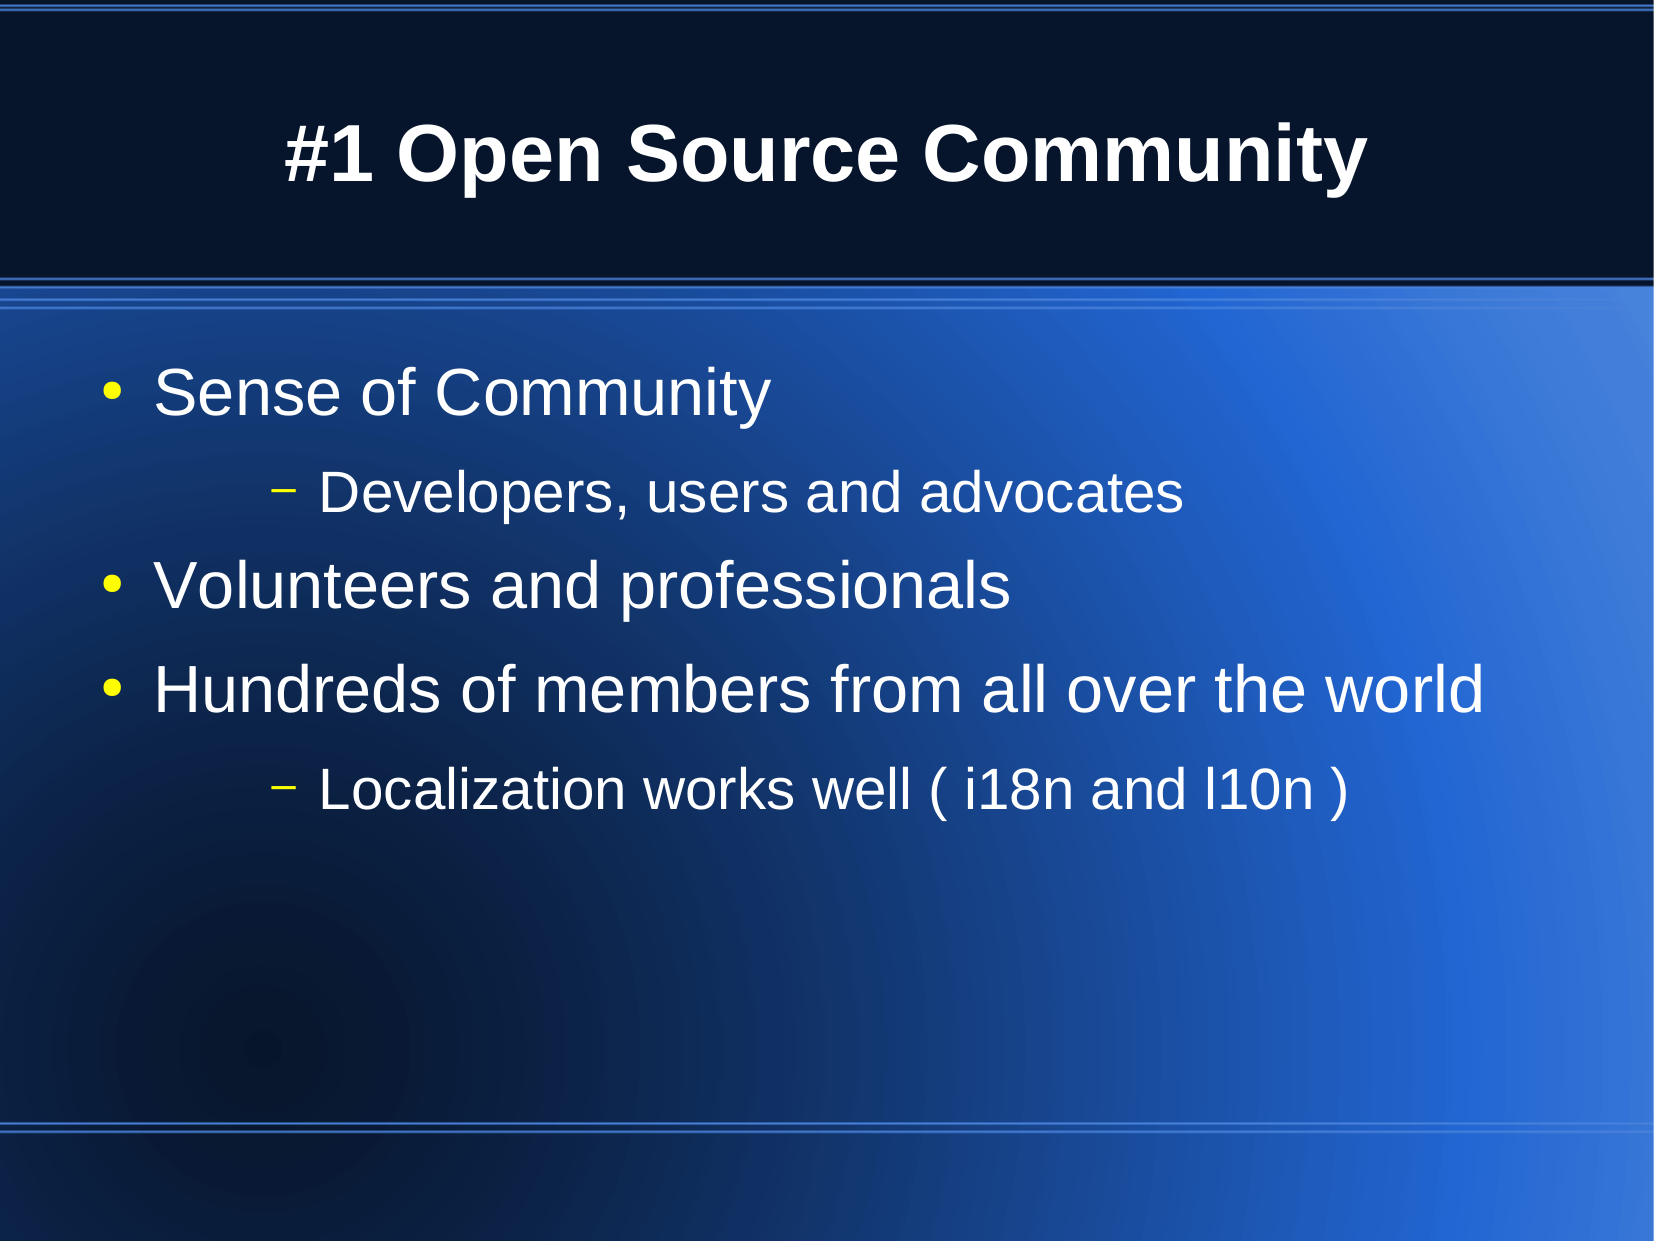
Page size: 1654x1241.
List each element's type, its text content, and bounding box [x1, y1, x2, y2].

picture [0, 0, 1654, 1241]
title #1 Open Source Community [82, 49, 1571, 257]
list Sense of Community Developers, users and advocates Volunteers and professionals Hundreds of members from all over the world Localization works well ( i18n and l10n ) [82, 355, 1571, 1075]
